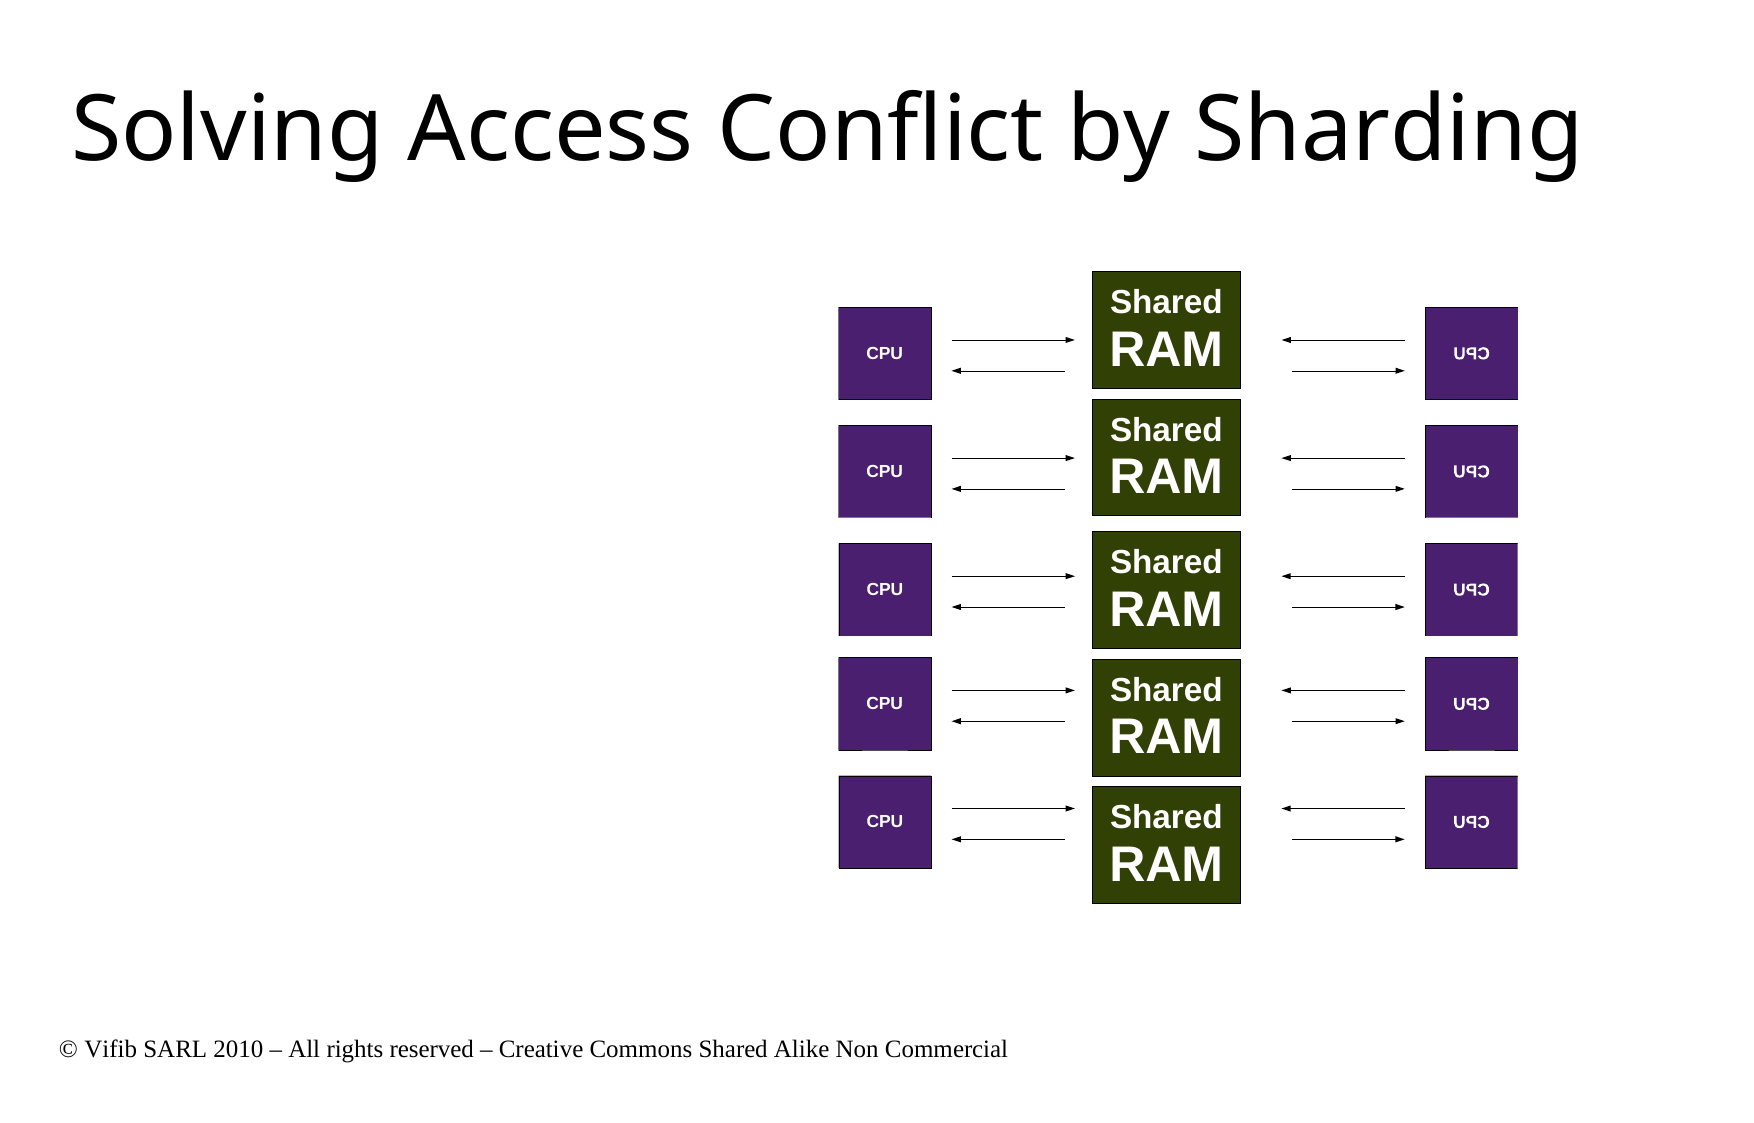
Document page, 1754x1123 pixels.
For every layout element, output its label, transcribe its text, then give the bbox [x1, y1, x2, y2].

text_box Shared RAM [1092, 531, 1241, 649]
picture [838, 543, 1075, 636]
picture [1281, 657, 1518, 751]
title Solving Access Conflict by Sharding [71, 63, 1707, 187]
picture [1281, 543, 1518, 636]
picture [1281, 307, 1518, 400]
text_box Shared RAM [1092, 399, 1241, 516]
picture [838, 307, 1075, 400]
text_box Shared RAM [1092, 271, 1241, 389]
picture [1281, 425, 1518, 518]
picture [838, 775, 1075, 869]
text_box Shared RAM [1092, 659, 1241, 777]
picture [838, 425, 1075, 518]
picture [1281, 775, 1518, 869]
picture [838, 657, 1075, 751]
text_box Shared RAM [1092, 786, 1241, 904]
